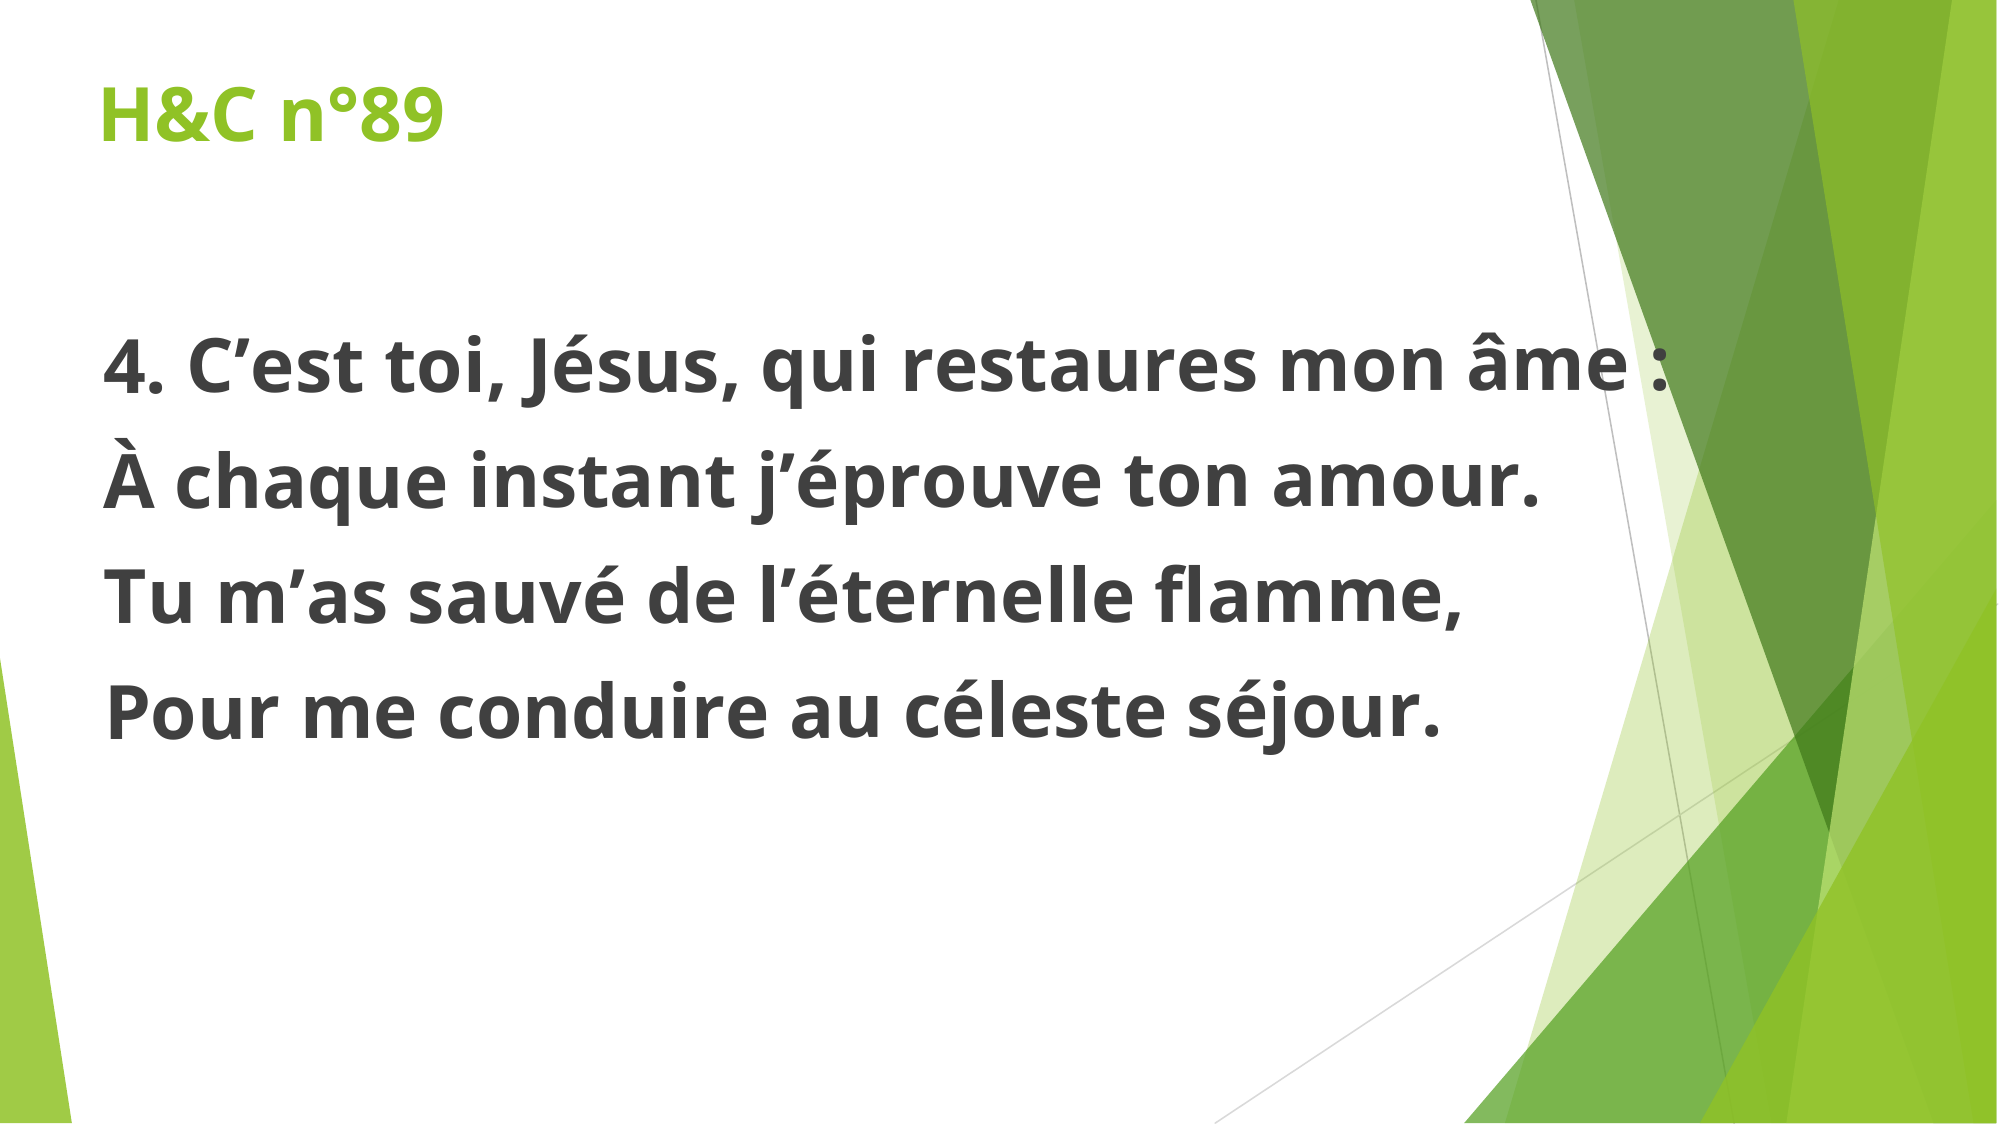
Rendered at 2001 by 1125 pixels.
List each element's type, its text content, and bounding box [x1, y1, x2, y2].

text_box 4. C’est toi, Jésus, qui restaures mon âme : À chaque instant j’éprouve ton amour. Tu m’as sauvé de l’éternelle flamme, Pour me conduire au céleste séjour. [88, 292, 1839, 1082]
text_box H&C n°89 [82, 59, 496, 166]
